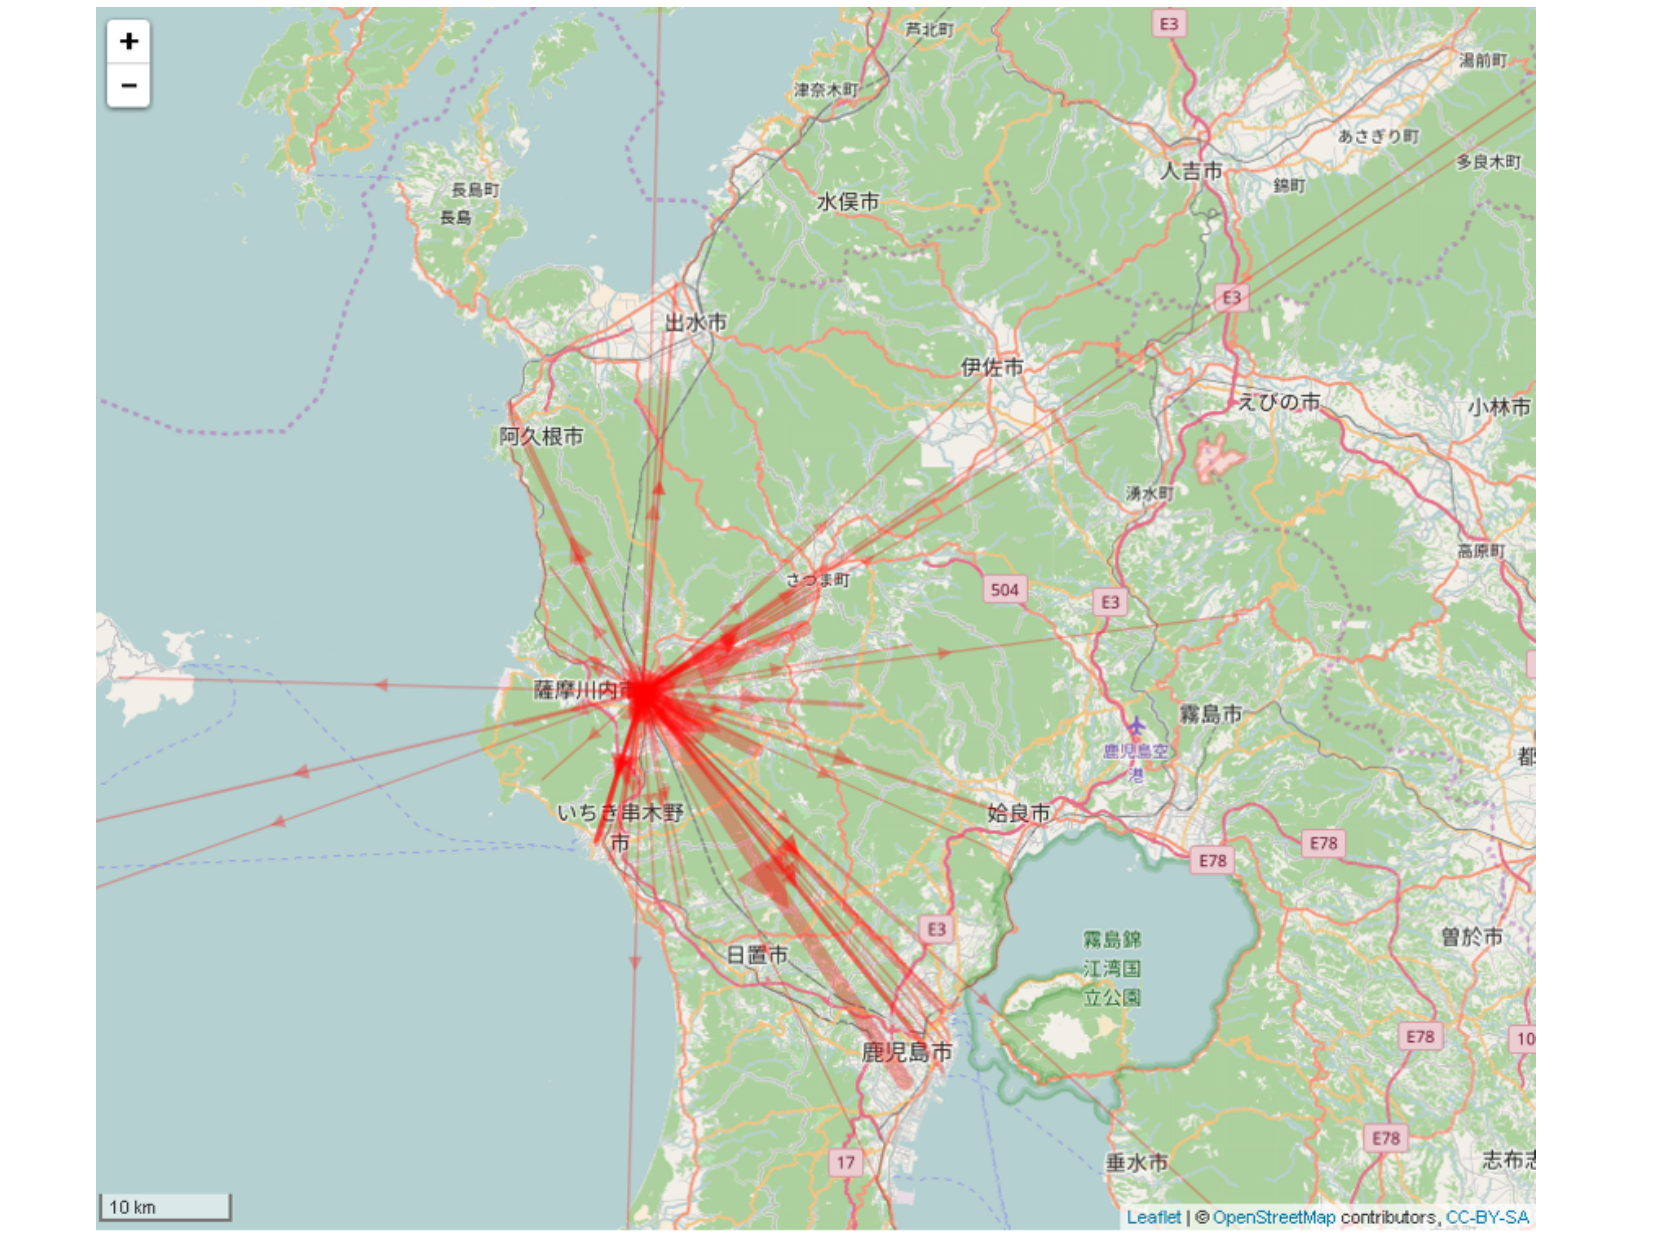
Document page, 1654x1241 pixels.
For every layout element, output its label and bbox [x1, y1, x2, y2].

picture [96, 7, 1536, 1232]
